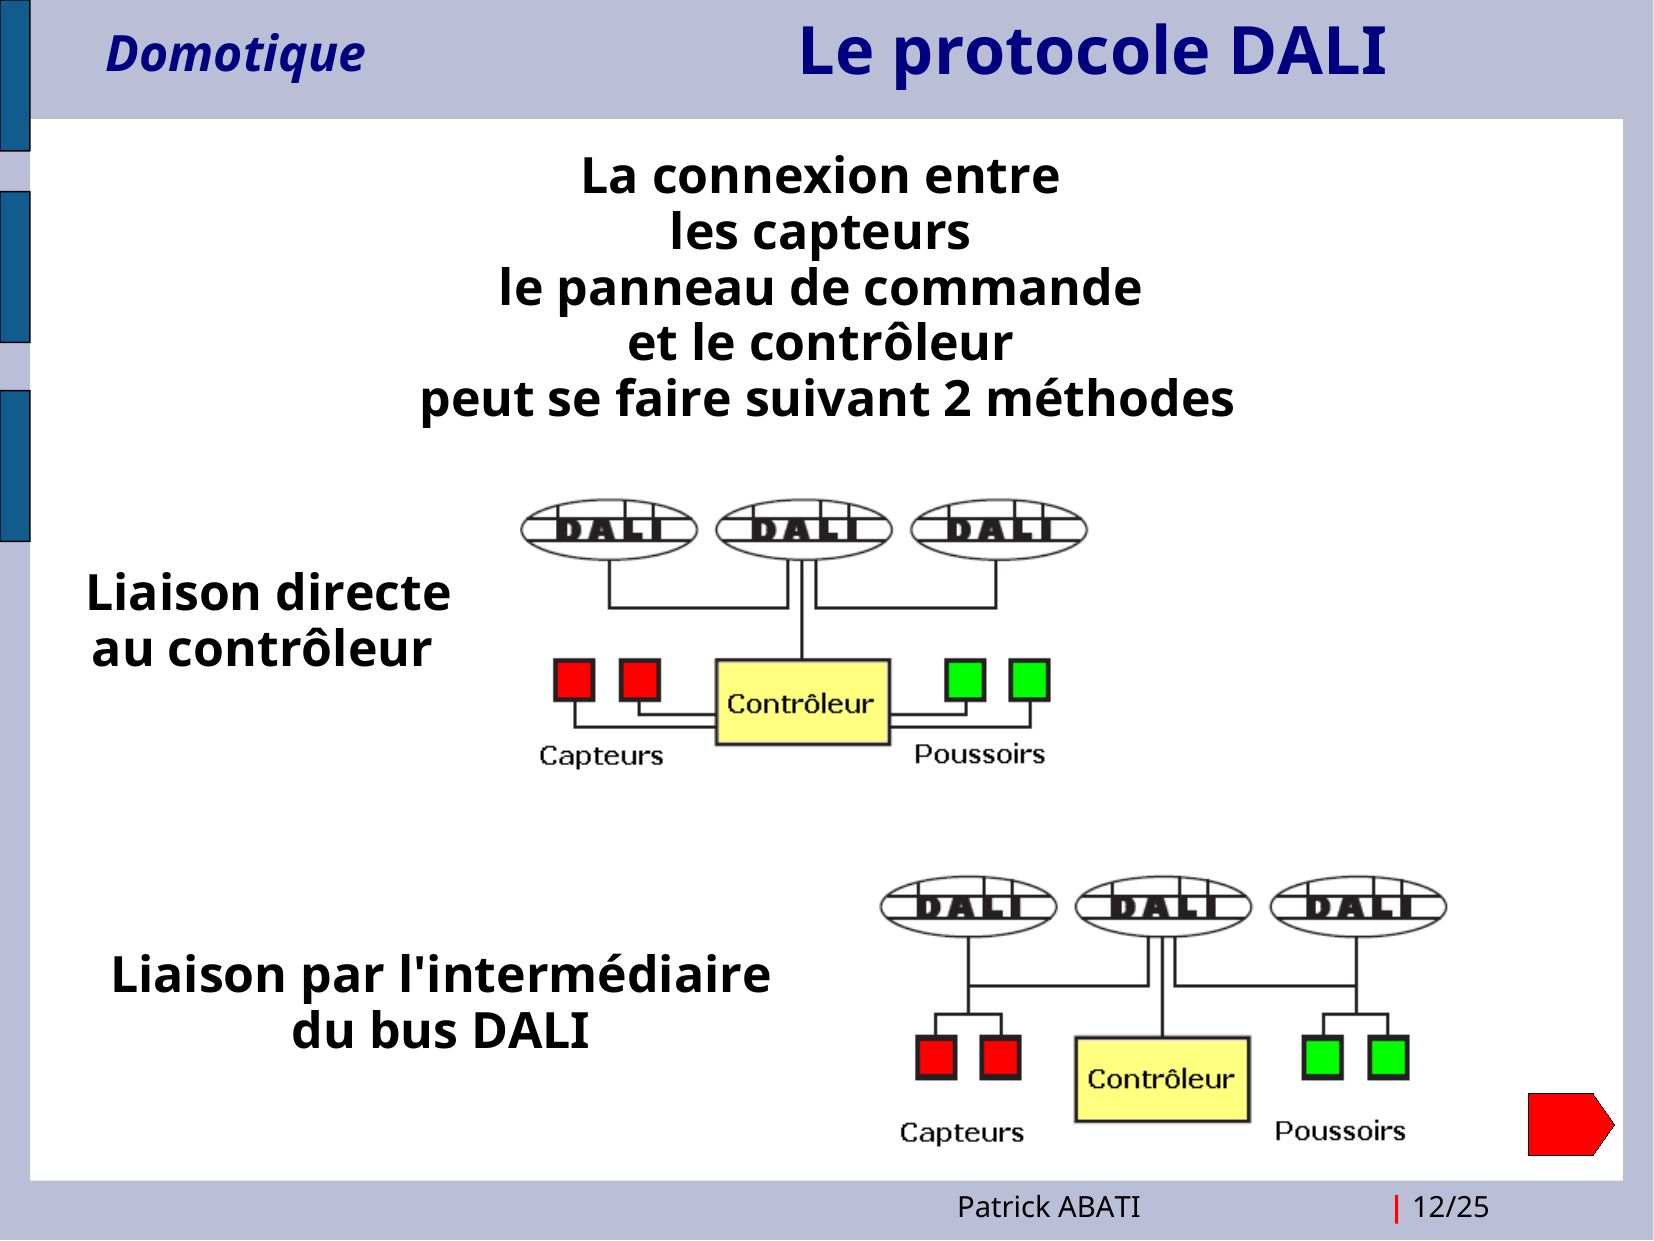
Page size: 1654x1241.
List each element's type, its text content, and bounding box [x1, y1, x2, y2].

text_box Liaison directe au contrôleur [36, 558, 501, 686]
text_box La connexion entre les capteurs le panneau de commande et le contrôleur peut se faire suivant 2 méthodes [40, 141, 1615, 436]
picture [519, 497, 1090, 776]
picture [878, 873, 1449, 1153]
text_box [1528, 1093, 1615, 1156]
text_box Liaison par l'intermédiaire du bus DALI [46, 940, 837, 1067]
